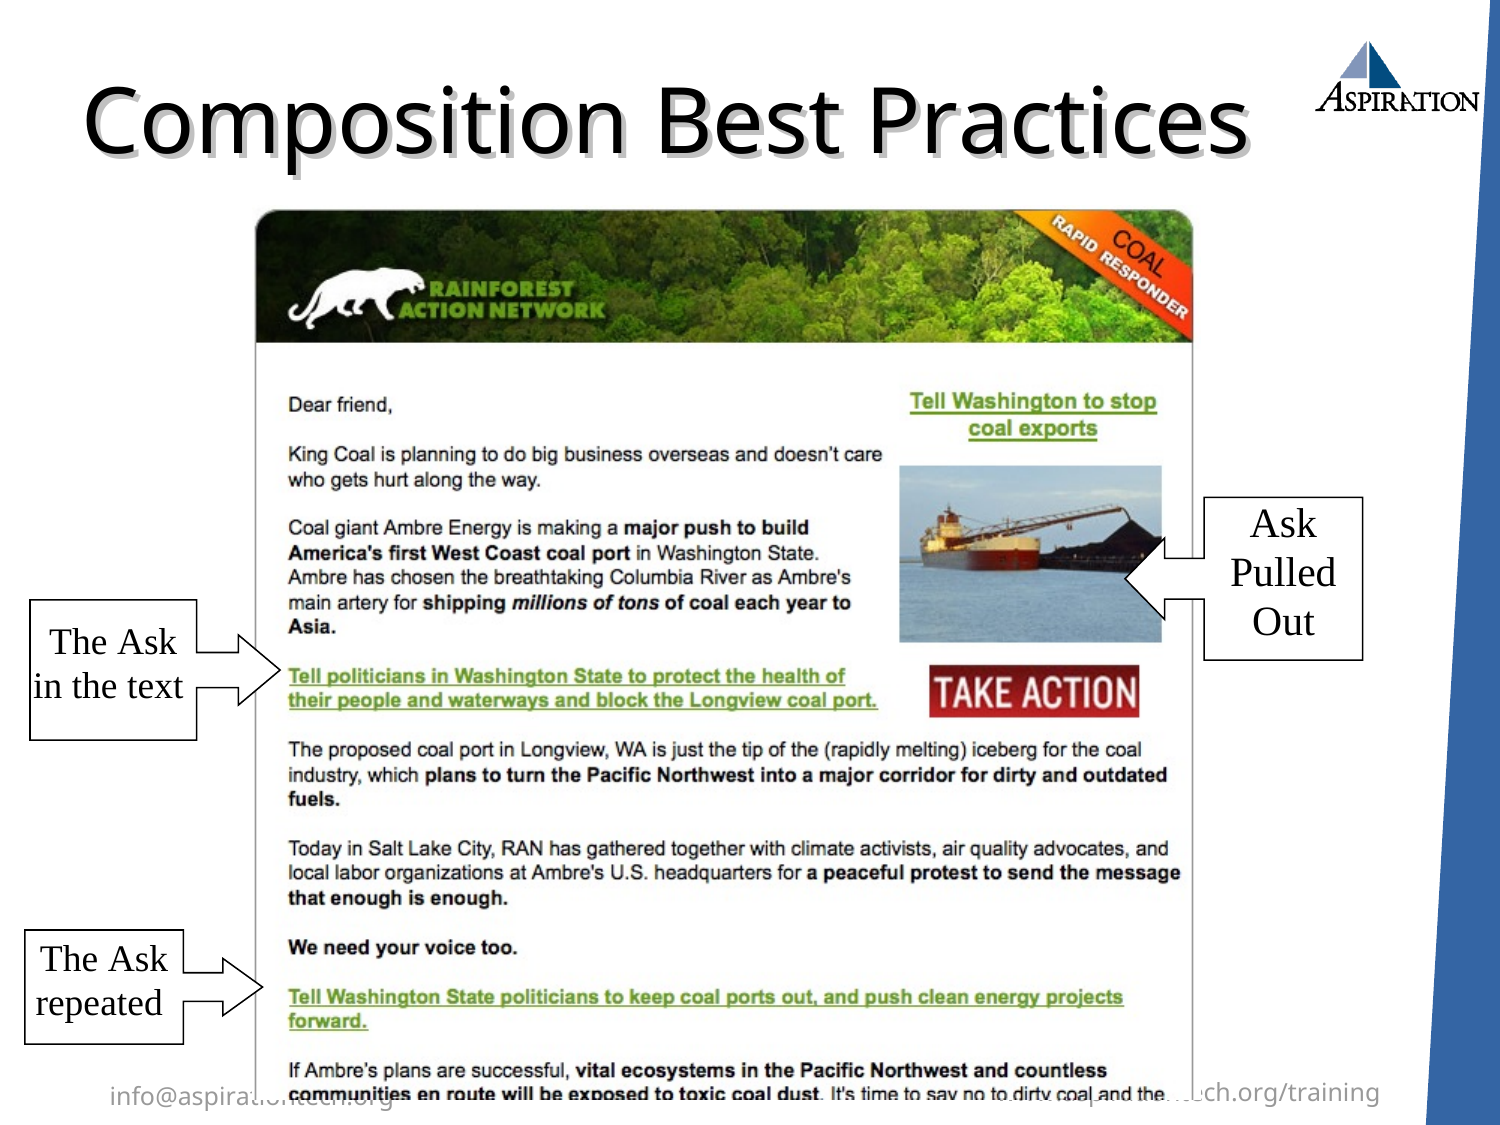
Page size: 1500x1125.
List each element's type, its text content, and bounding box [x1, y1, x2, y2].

picture [252, 205, 1201, 1100]
text_box The Ask in the text [30, 599, 281, 741]
text_box Ask Pulled Out [1125, 497, 1363, 661]
text_box The Ask repeated [24, 930, 263, 1045]
title Composition Best Practices [49, 19, 1284, 206]
picture [1315, 41, 1480, 120]
